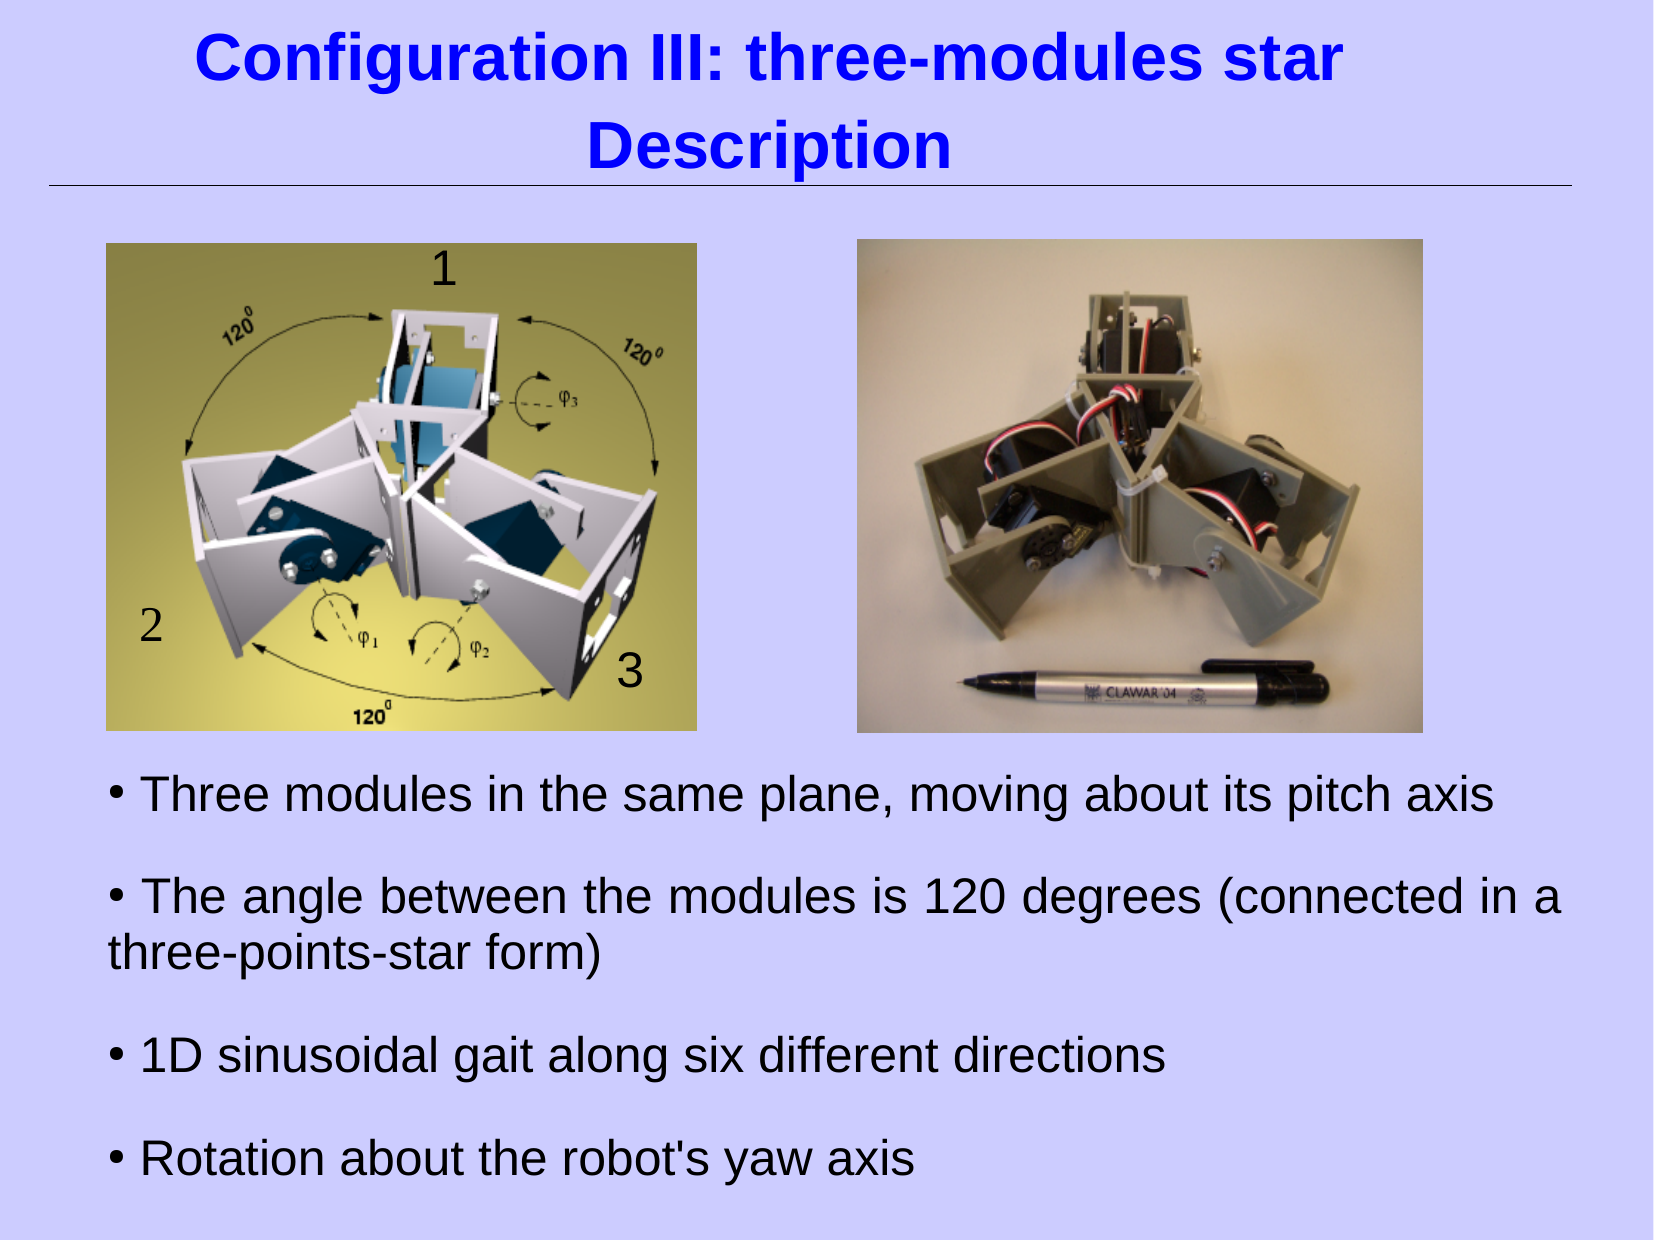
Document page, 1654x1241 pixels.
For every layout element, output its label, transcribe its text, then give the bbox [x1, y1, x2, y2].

text_box 1 [430, 239, 459, 303]
picture [106, 243, 697, 731]
text_box Three modules in the same plane, moving about its pitch axis The angle between the modules is 120 degrees (connected in a three-points-star form) 1D sinusoidal gait along six different directions Rotation about the robot's yaw axis [107, 765, 1583, 1219]
picture [857, 239, 1423, 733]
text_box 2 [139, 597, 180, 658]
title Configuration III: three-modules star Description [132, 0, 1408, 191]
text_box 3 [616, 642, 645, 705]
